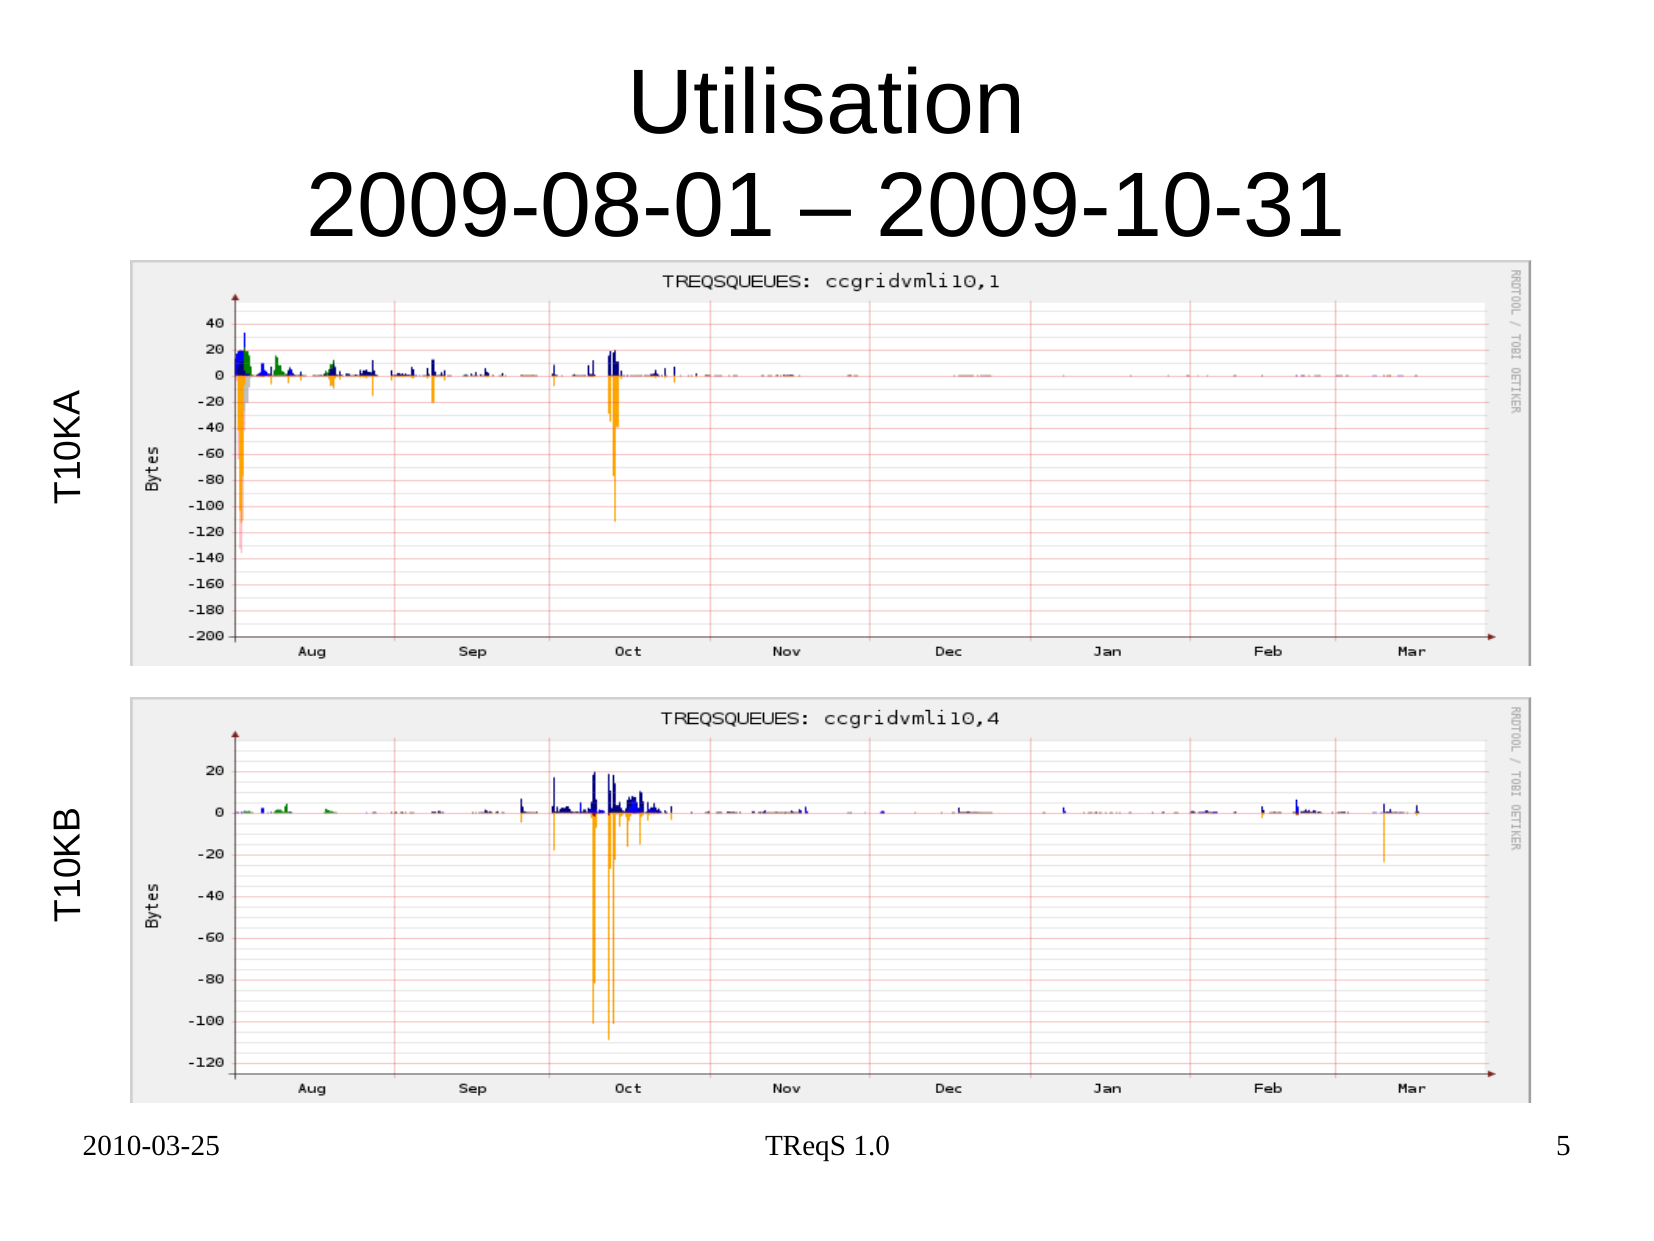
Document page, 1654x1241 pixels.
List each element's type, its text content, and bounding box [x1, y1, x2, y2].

title Utilisation 2009-08-01 – 2009-10-31 [82, 49, 1571, 257]
picture [130, 260, 1532, 666]
picture [130, 697, 1532, 1103]
text_box T10KB [37, 792, 97, 938]
text_box T10KA [37, 375, 97, 520]
